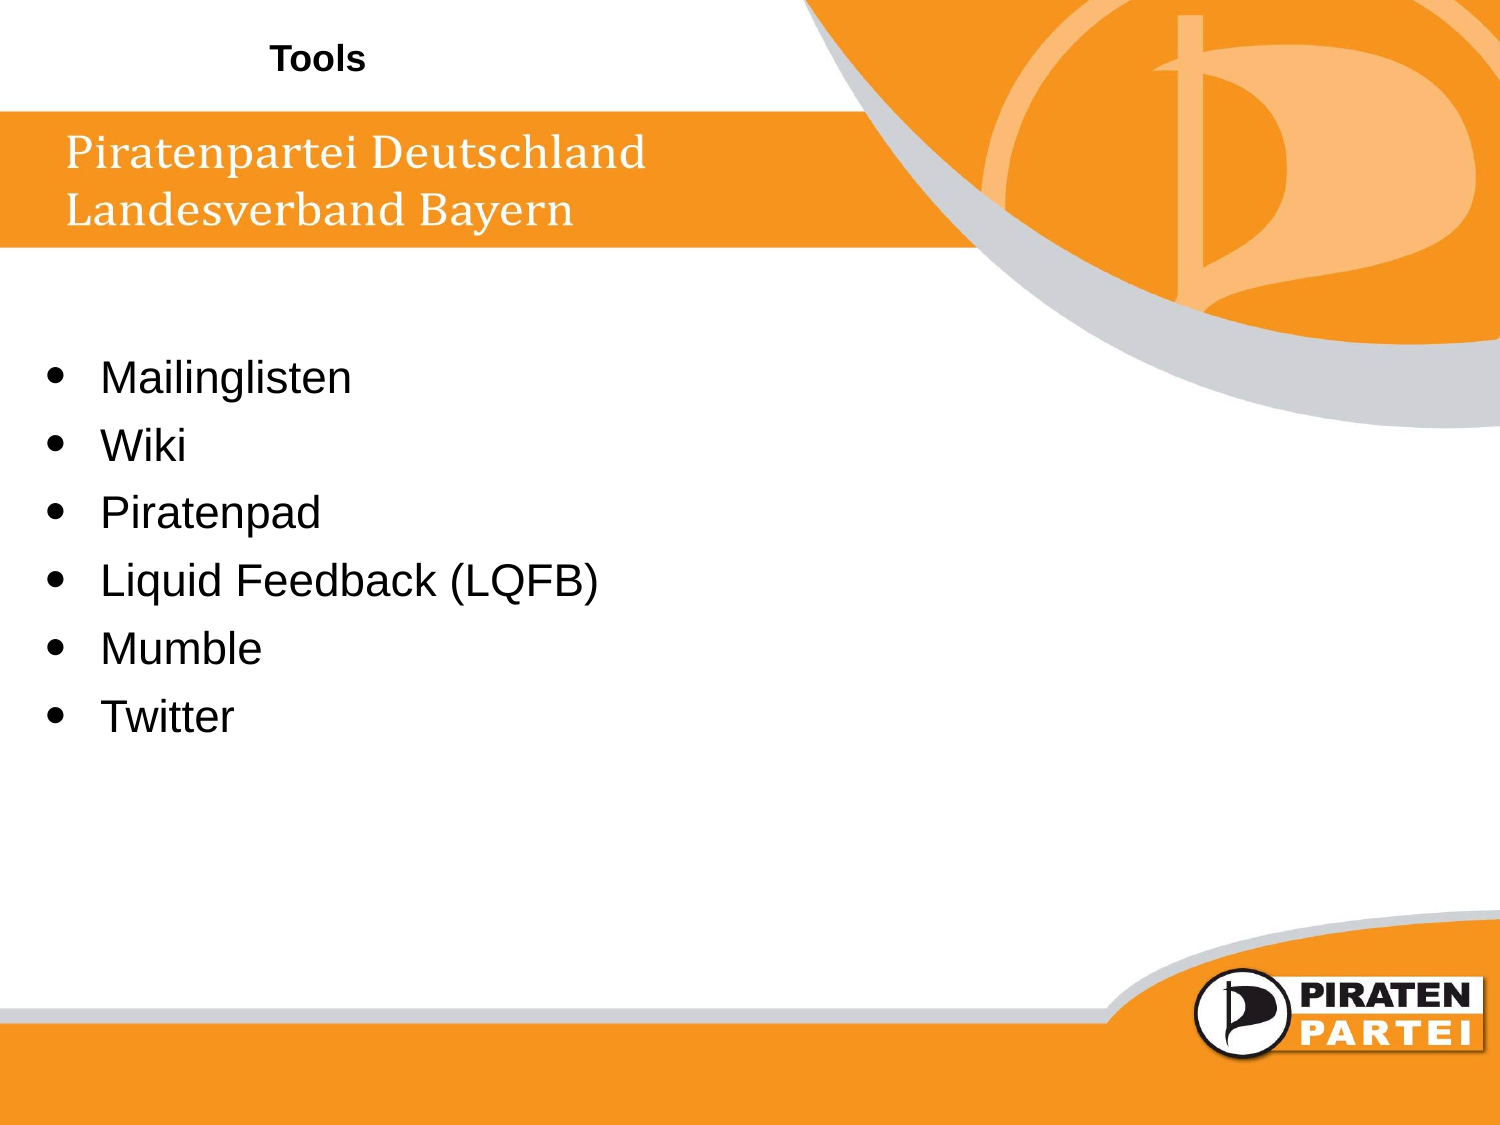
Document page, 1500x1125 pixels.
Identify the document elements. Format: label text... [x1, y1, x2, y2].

text_box Mailinglisten Wiki Piratenpad Liquid Feedback (LQFB) Mumble Twitter [29, 343, 1483, 885]
picture [0, 0, 1500, 1125]
text_box Tools [241, 29, 382, 87]
